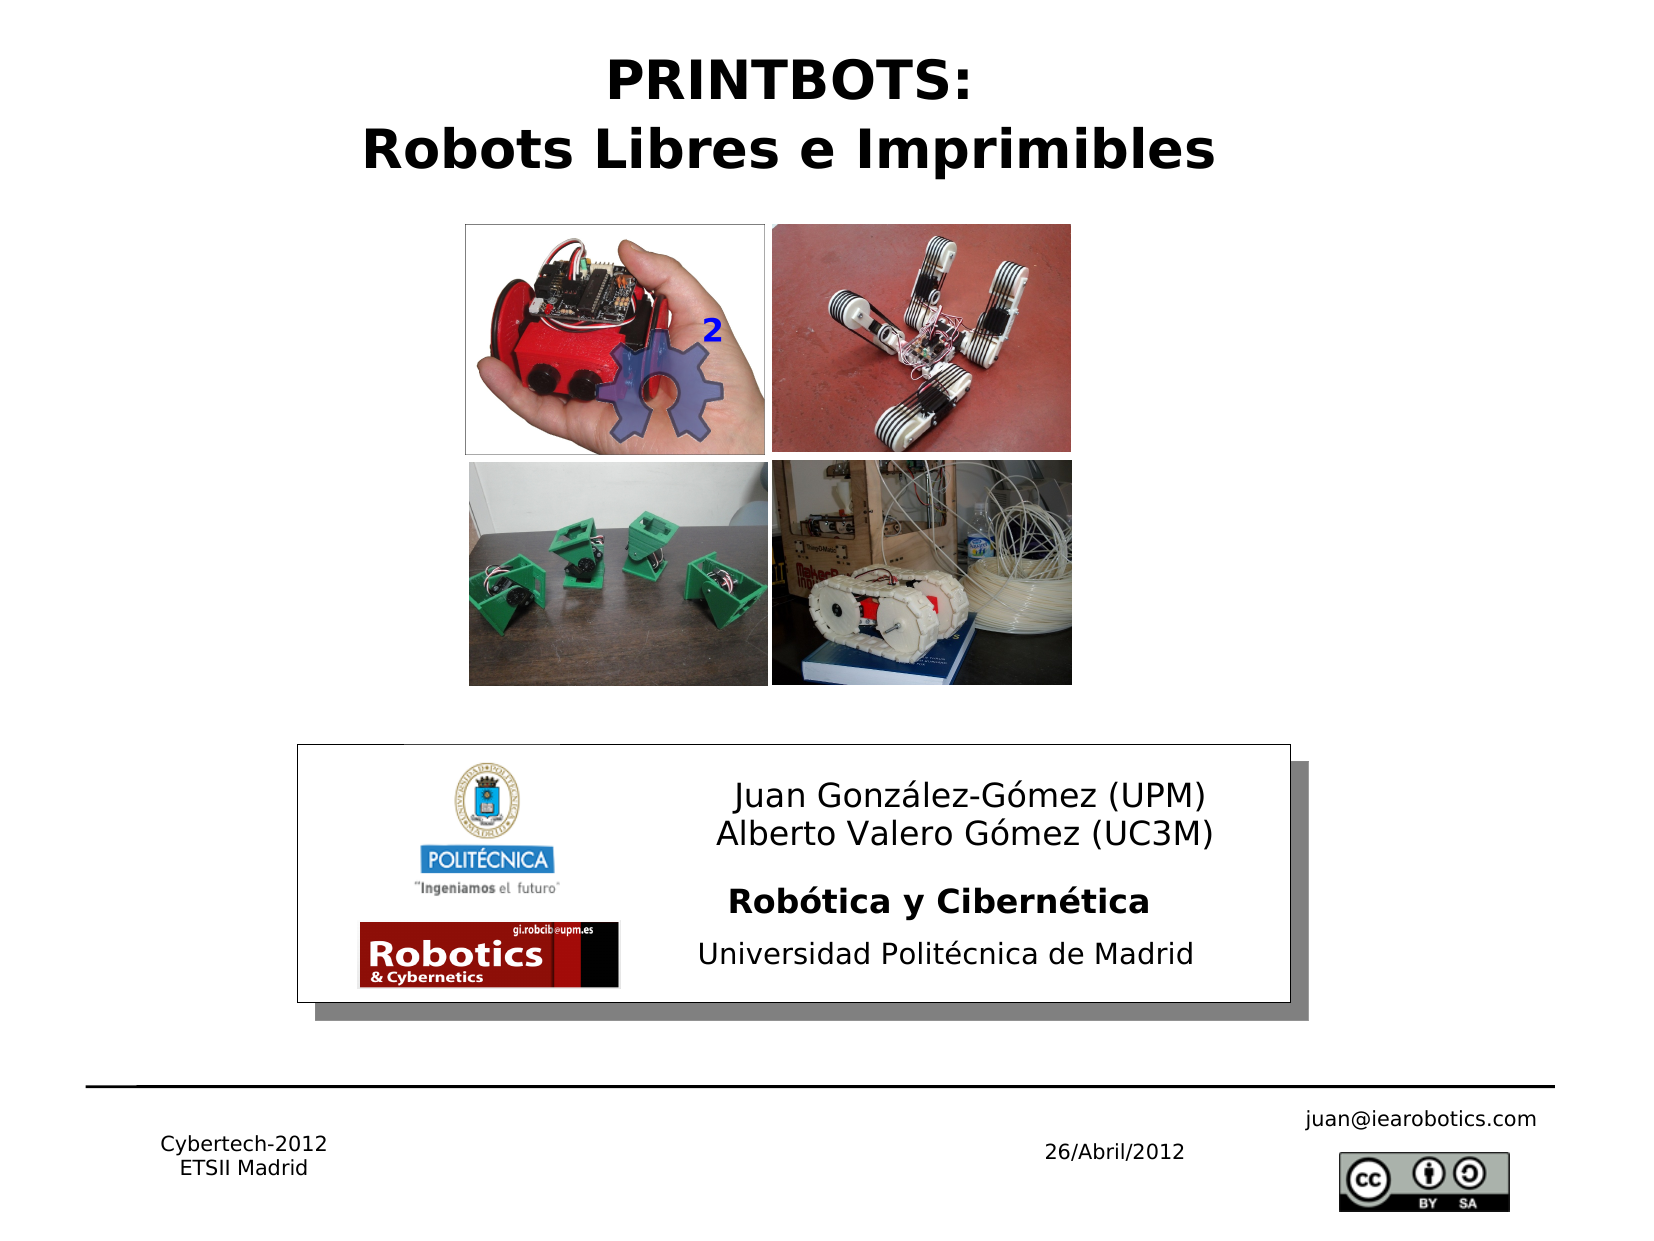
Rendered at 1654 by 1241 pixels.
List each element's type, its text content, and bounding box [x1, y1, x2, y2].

text_box 26/Abril/2012 [1007, 1133, 1223, 1173]
text_box PRINTBOTS: Robots Libres e Imprimibles [346, 42, 1255, 189]
text_box juan@iearobotics.com [1290, 1099, 1553, 1143]
text_box Universidad Politécnica de Madrid [682, 930, 1210, 983]
text_box Cybertech-2012 ETSII Madrid [145, 1124, 550, 1189]
picture [357, 920, 621, 989]
text_box Juan González-Gómez (UPM) Alberto Valero Gómez (UC3M) [701, 768, 1241, 861]
text_box Robótica y Cibernética [712, 875, 1167, 929]
picture [772, 224, 1071, 452]
picture [465, 224, 765, 455]
text_box [297, 744, 1291, 1003]
picture [469, 462, 768, 686]
picture [772, 460, 1072, 685]
picture [404, 743, 560, 916]
picture [1339, 1152, 1510, 1212]
